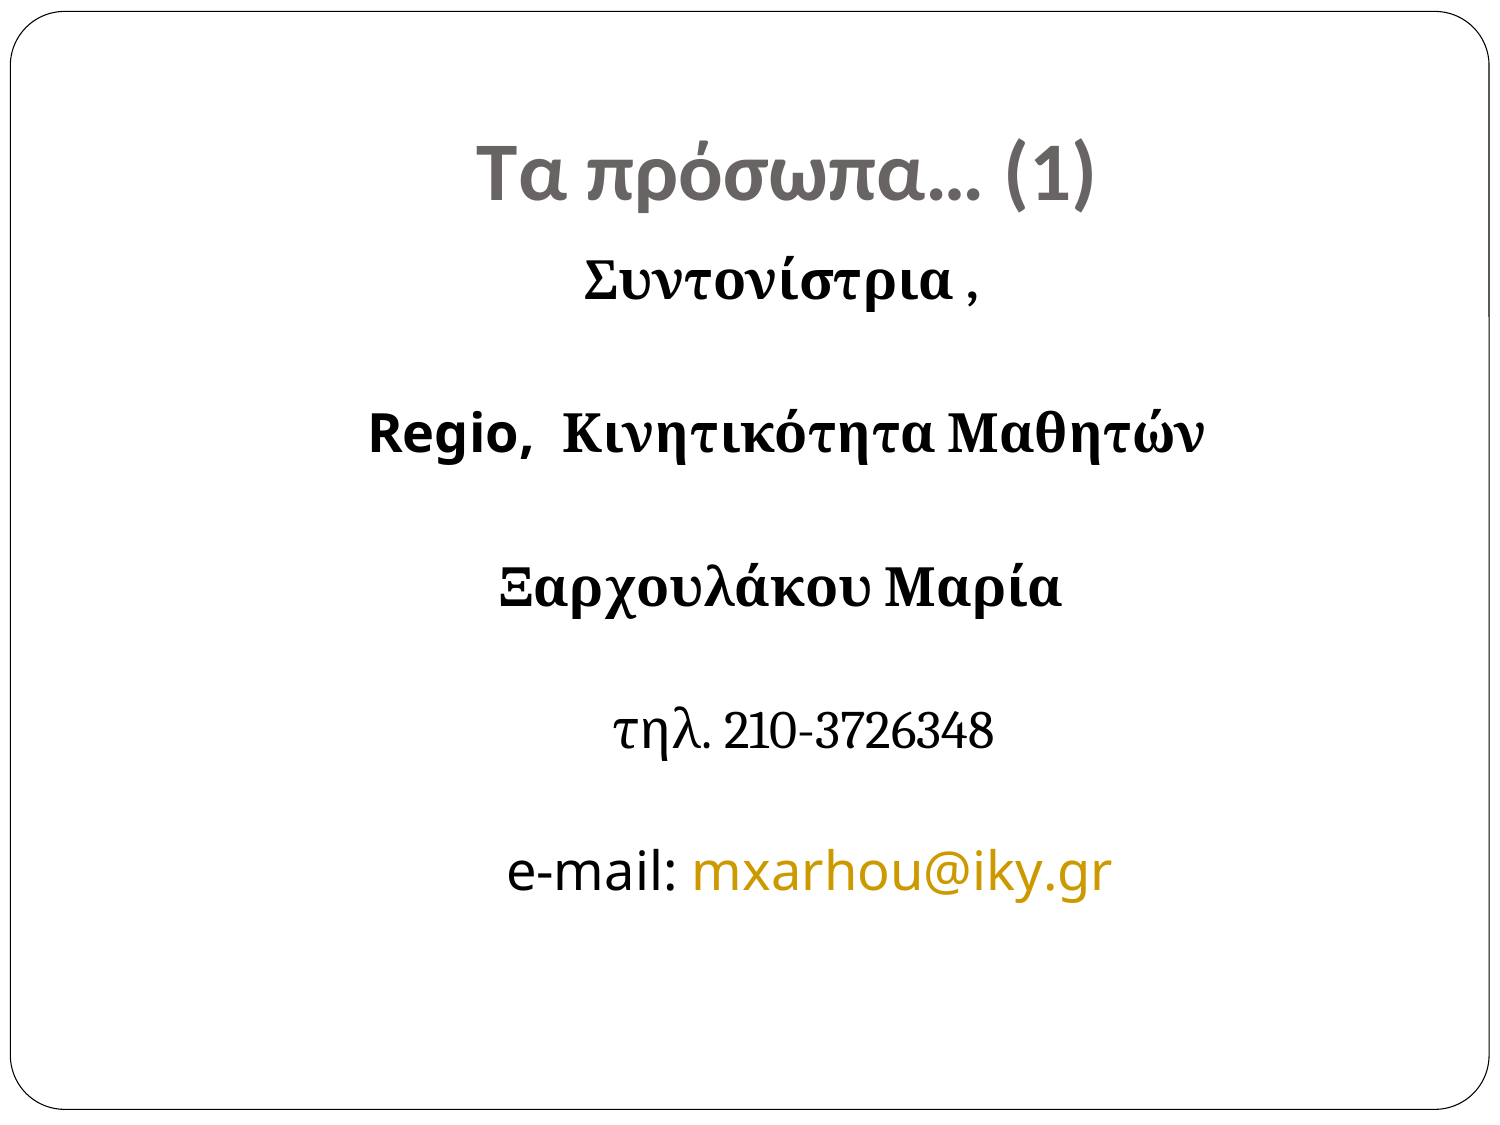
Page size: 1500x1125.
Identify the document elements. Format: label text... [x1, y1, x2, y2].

list Συντονίστρια , Regio, Κινητικότητα Μαθητών Ξαρχουλάκου Μαρία τηλ. 210-3726348 e-mail: mxarhou@iky.gr [150, 237, 1426, 1051]
title Τα πρόσωπα… (1) [150, 44, 1426, 233]
